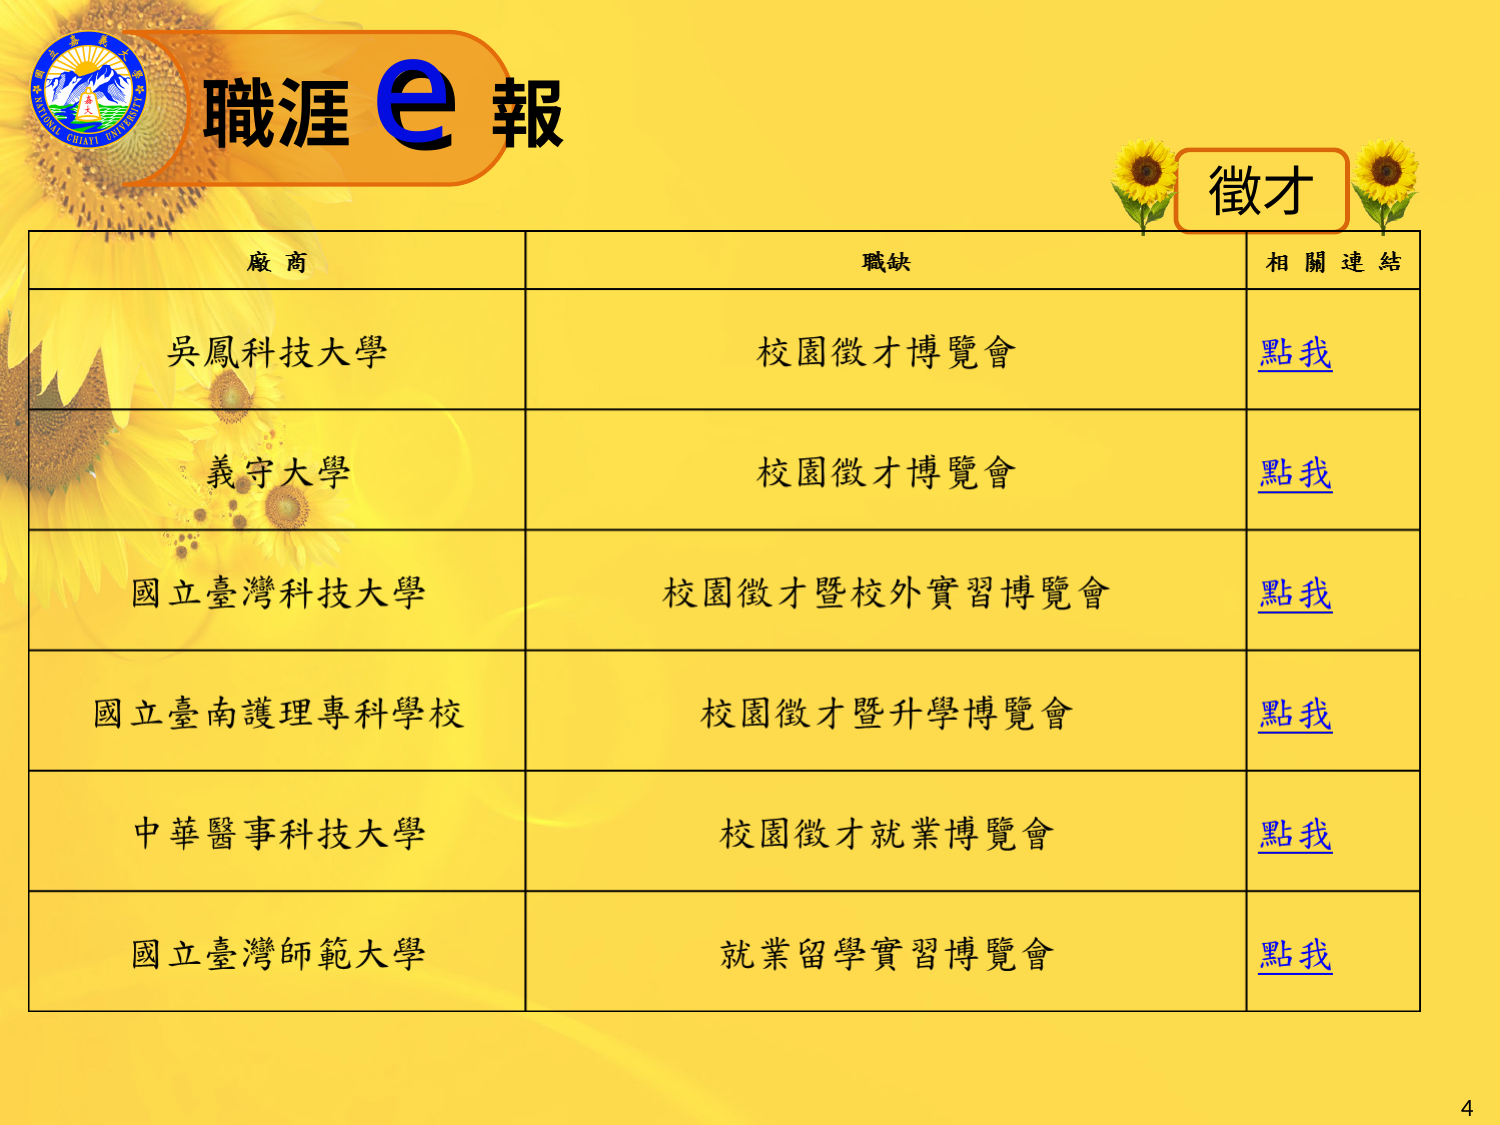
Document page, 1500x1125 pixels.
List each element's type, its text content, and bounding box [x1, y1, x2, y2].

text_box [123, 32, 186, 86]
text_box 職涯e報 [186, 0, 609, 181]
picture [1093, 135, 1194, 230]
text_box 徵才 [1194, 149, 1333, 230]
picture [28, 135, 1434, 1013]
text_box [123, 130, 469, 185]
text_box 4 [1445, 1084, 1490, 1125]
picture [29, 30, 148, 150]
